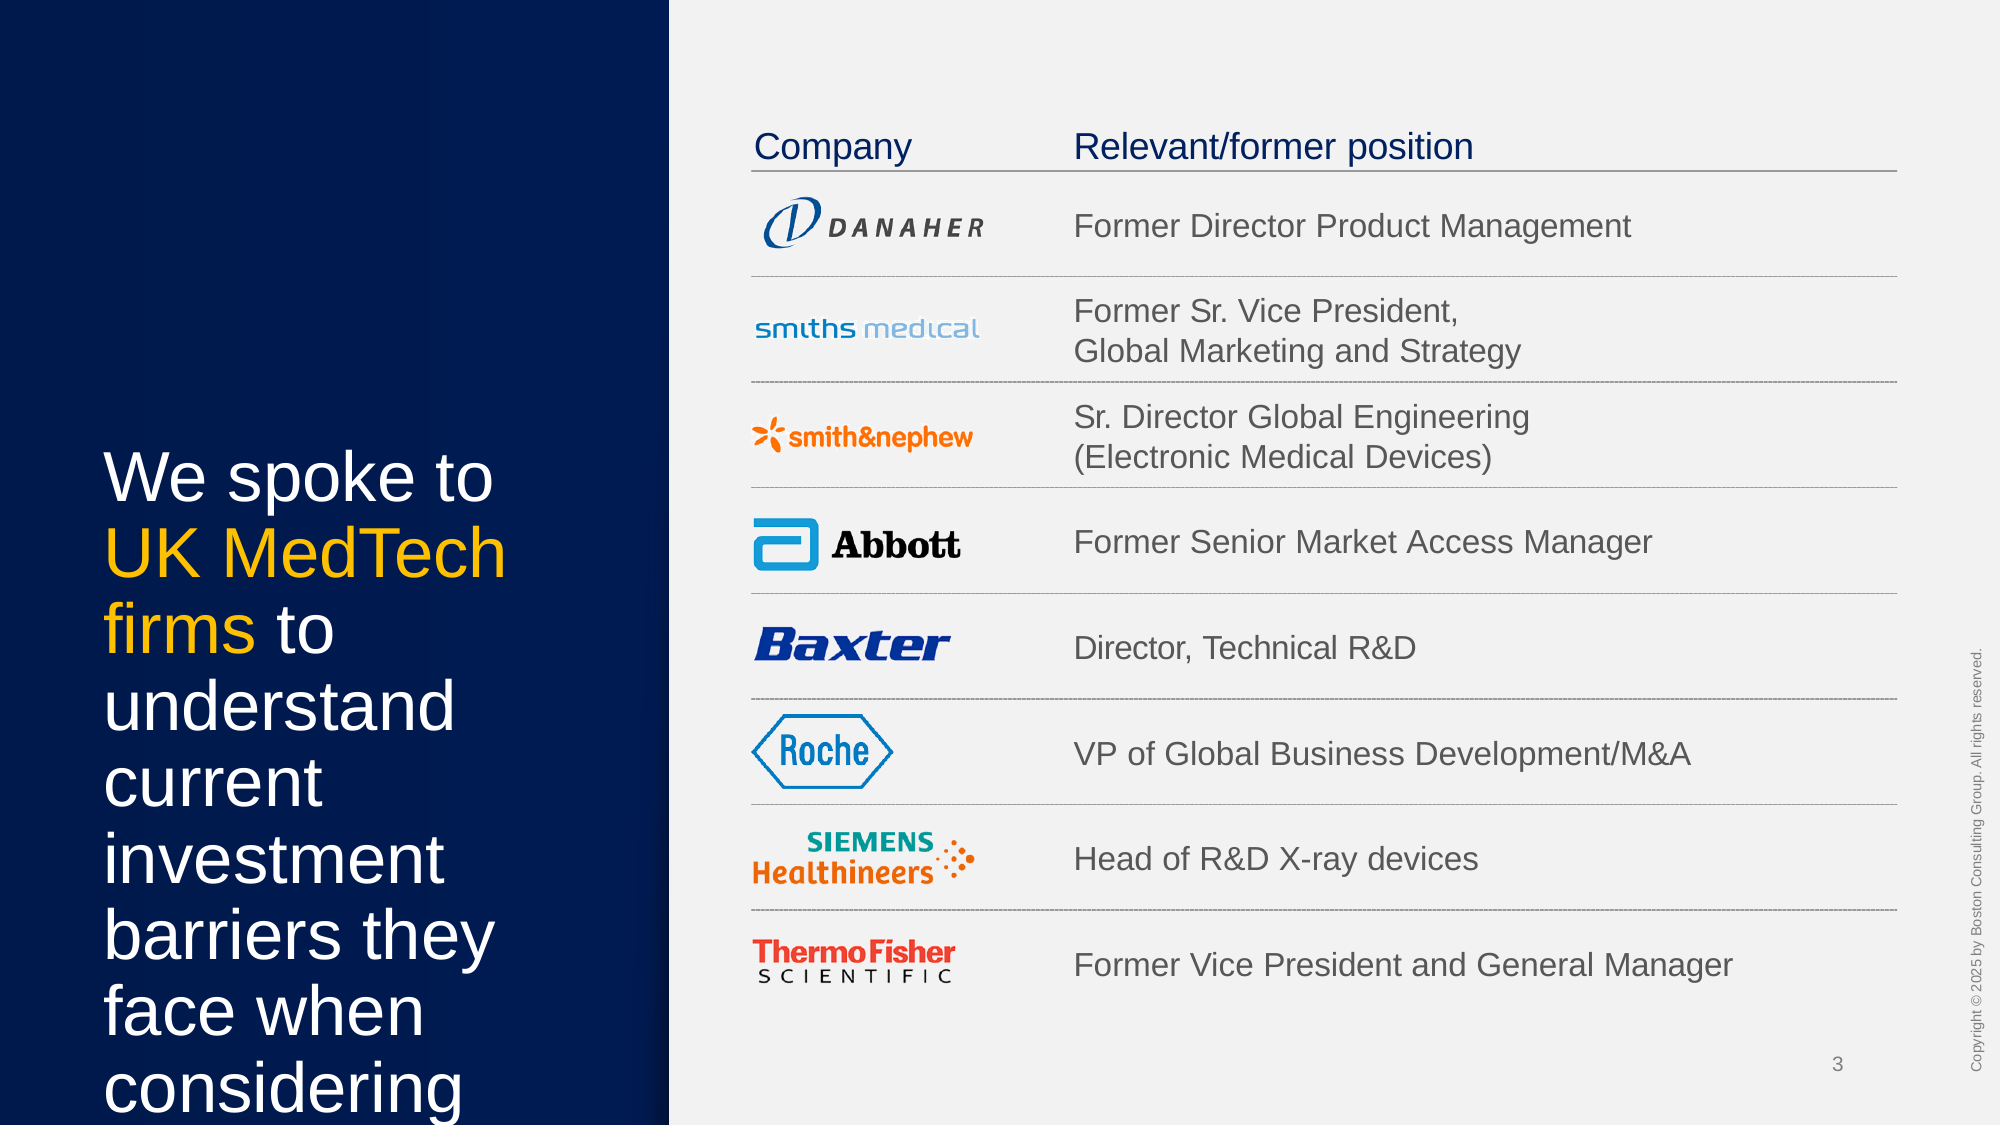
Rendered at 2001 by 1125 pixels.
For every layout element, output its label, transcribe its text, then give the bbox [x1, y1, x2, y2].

text_box VP of Global Business Development/M&A [1071, 711, 1897, 793]
picture [751, 190, 995, 257]
text_box Sr. Director Global Engineering (Electronic Medical Devices) [1071, 394, 1897, 476]
picture [751, 829, 976, 886]
picture [751, 934, 956, 992]
picture [751, 715, 894, 789]
text_box Former Senior Market Access Manager [1071, 500, 1897, 581]
picture [751, 310, 984, 349]
text_box Head of R&D X-ray devices [1071, 816, 1897, 898]
picture [751, 506, 961, 575]
text_box Former Vice President and General Manager [1071, 922, 1897, 1004]
text_box Relevant/former position [1071, 121, 1897, 168]
text_box Former Sr. Vice President, Global Marketing and Strategy [1071, 288, 1897, 370]
text_box Company [751, 121, 943, 168]
picture [751, 623, 952, 669]
picture [751, 409, 973, 461]
text_box Former Director Product Management [1071, 183, 1897, 265]
title We spoke to UK MedTech firms to understand current investment barriers they face when considering ASEAN [103, 439, 617, 686]
text_box Director, Technical R&D [1071, 605, 1897, 687]
